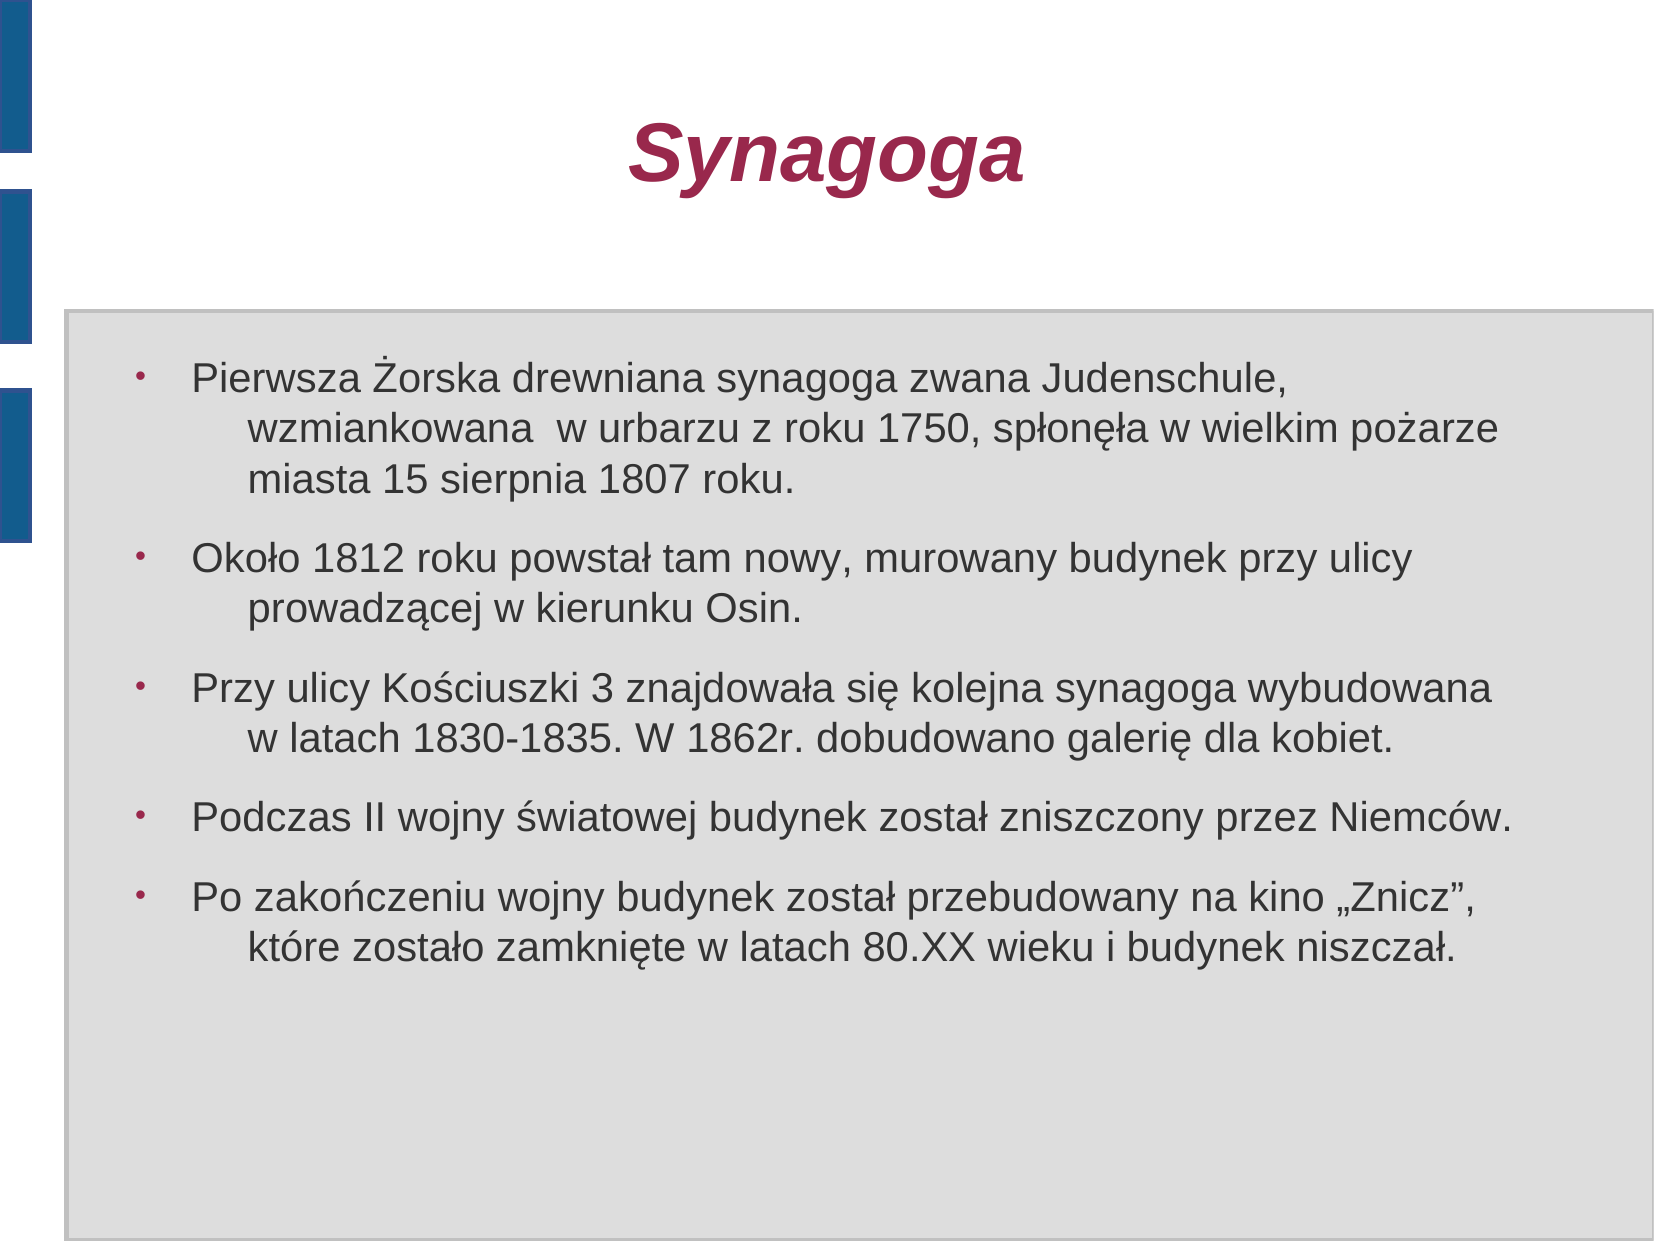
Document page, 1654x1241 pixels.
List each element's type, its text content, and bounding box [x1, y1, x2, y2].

list Pierwsza Żorska drewniana synagoga zwana Judenschule, wzmiankowana w urbarzu z roku 1750, spłonęła w wielkim pożarze miasta 15 sierpnia 1807 roku. Około 1812 roku powstał tam nowy, murowany budynek przy ulicy prowadzącej w kierunku Osin. Przy ulicy Kościuszki 3 znajdowała się kolejna synagoga wybudowana w latach 1830-1835. W 1862r. dobudowano galerię dla kobiet. Podczas II wojny światowej budynek został zniszczony przez Niemców. Po zakończeniu wojny budynek został przebudowany na kino „Znicz”, które zostało zamknięte w latach 80.XX wieku i budynek niszczał. [135, 351, 1517, 1029]
title Synagoga [121, 44, 1533, 252]
